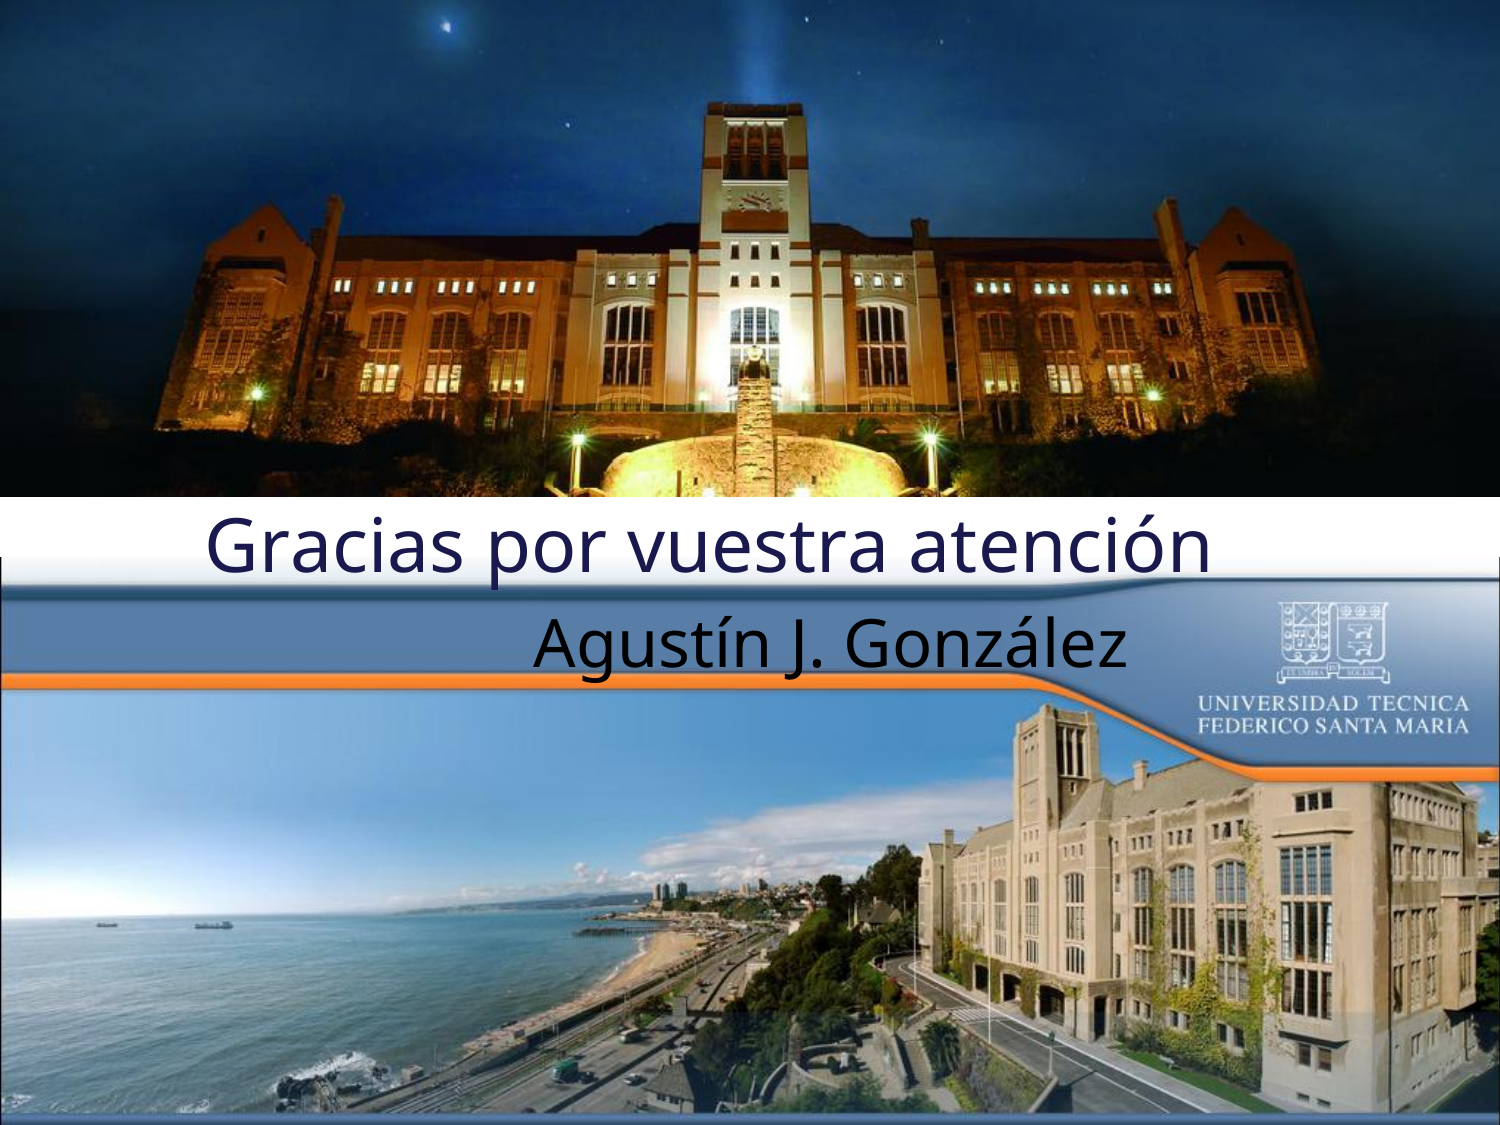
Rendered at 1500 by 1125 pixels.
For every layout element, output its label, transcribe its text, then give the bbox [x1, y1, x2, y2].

title Gracias por vuestra atención [37, 495, 1382, 603]
list Agustín J. González [193, 588, 1469, 1007]
picture [0, 0, 1500, 497]
picture [0, 557, 1500, 1125]
